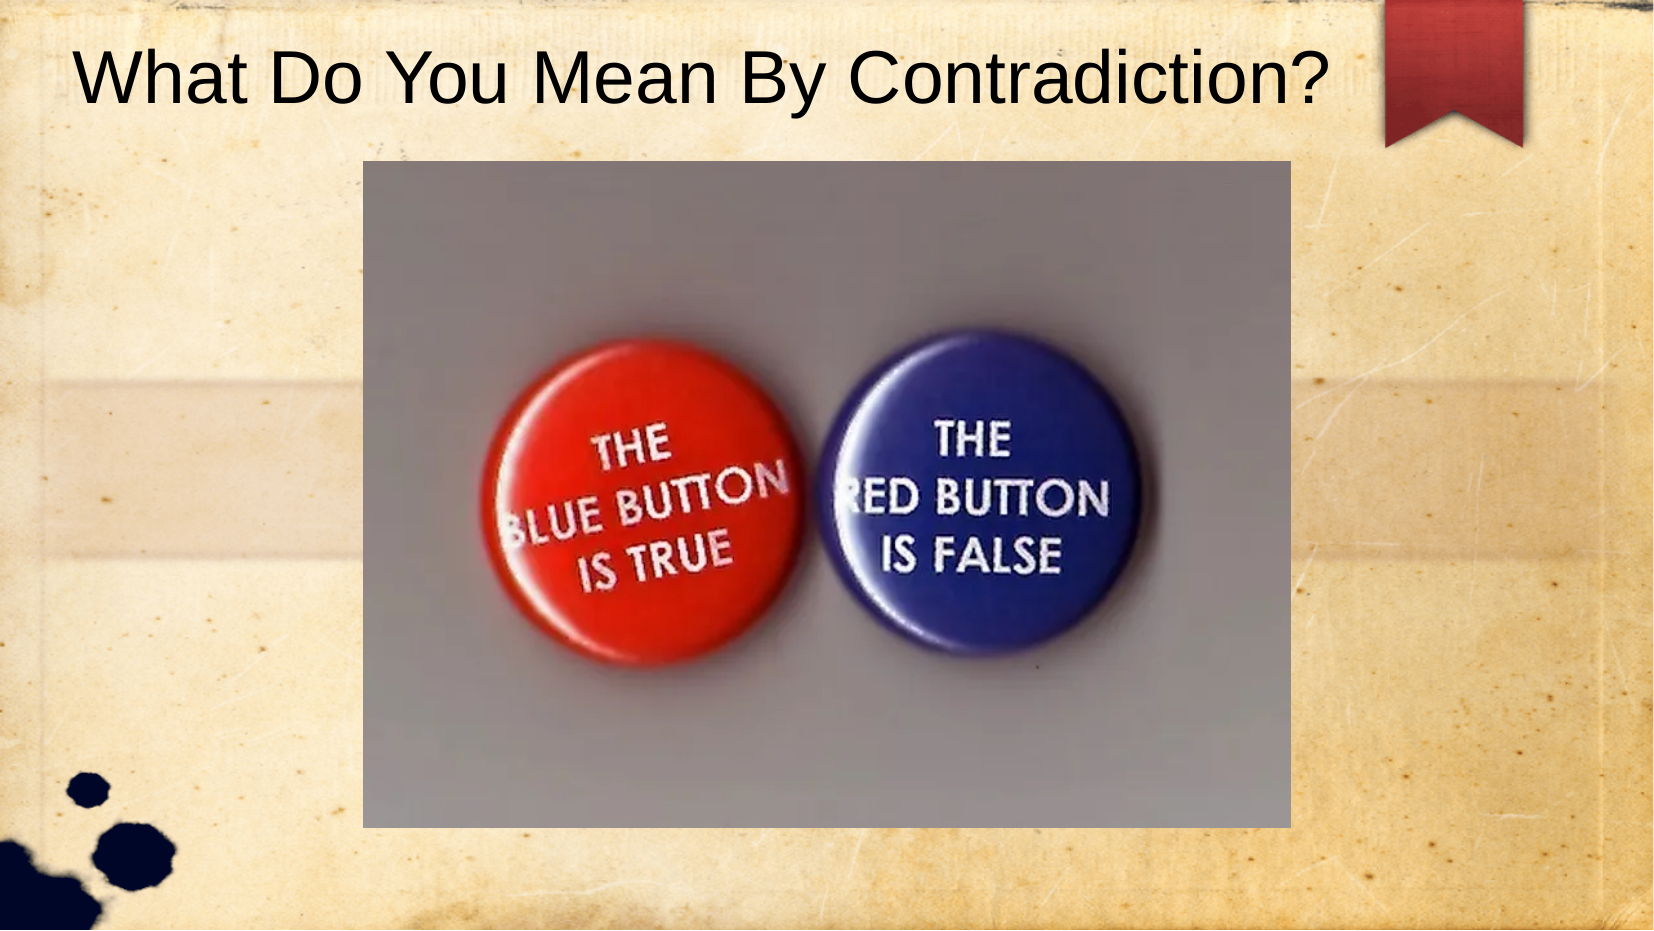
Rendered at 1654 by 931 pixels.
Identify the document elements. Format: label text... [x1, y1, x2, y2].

picture [0, 0, 1654, 930]
title What Do You Mean By Contradiction? [0, 0, 1447, 156]
